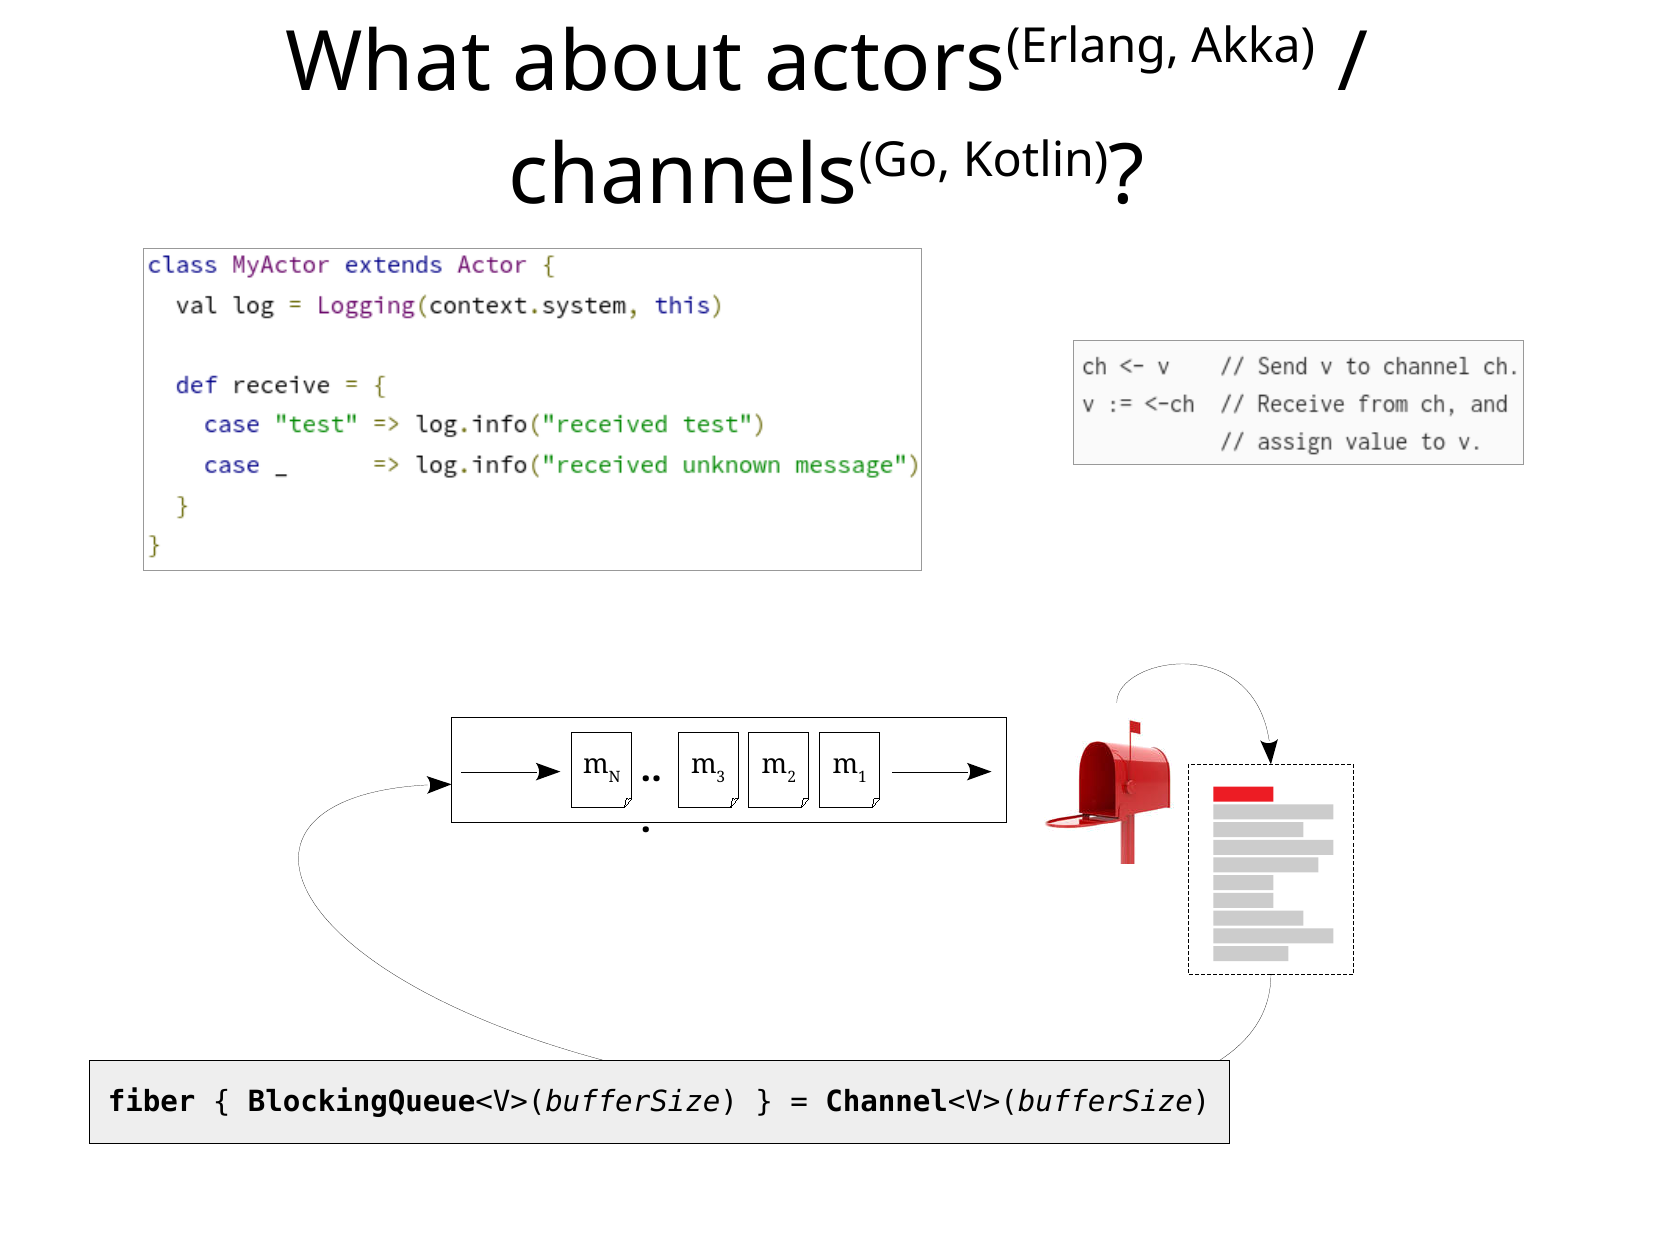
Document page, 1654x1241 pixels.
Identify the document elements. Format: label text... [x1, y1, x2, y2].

text_box [1213, 892, 1274, 908]
text_box [1213, 839, 1334, 855]
picture [1073, 340, 1524, 465]
title What about actors(Erlang, Akka) / channels(Go, Kotlin)? [82, 49, 1571, 181]
text_box [1213, 910, 1304, 926]
picture [1036, 702, 1198, 864]
text_box [1213, 822, 1304, 838]
text_box [1213, 804, 1334, 820]
text_box ... [632, 734, 686, 787]
text_box mN [571, 732, 632, 808]
text_box m3 [678, 732, 739, 808]
text_box [1213, 928, 1334, 944]
text_box [1213, 857, 1319, 873]
text_box fiber { BlockingQueue<V>(bufferSize) } = Channel<V>(bufferSize) [89, 1060, 1230, 1144]
picture [143, 248, 922, 571]
text_box m2 [748, 732, 809, 808]
text_box [1213, 875, 1274, 891]
text_box [1213, 786, 1274, 802]
text_box m1 [819, 732, 880, 808]
text_box [1213, 946, 1289, 962]
